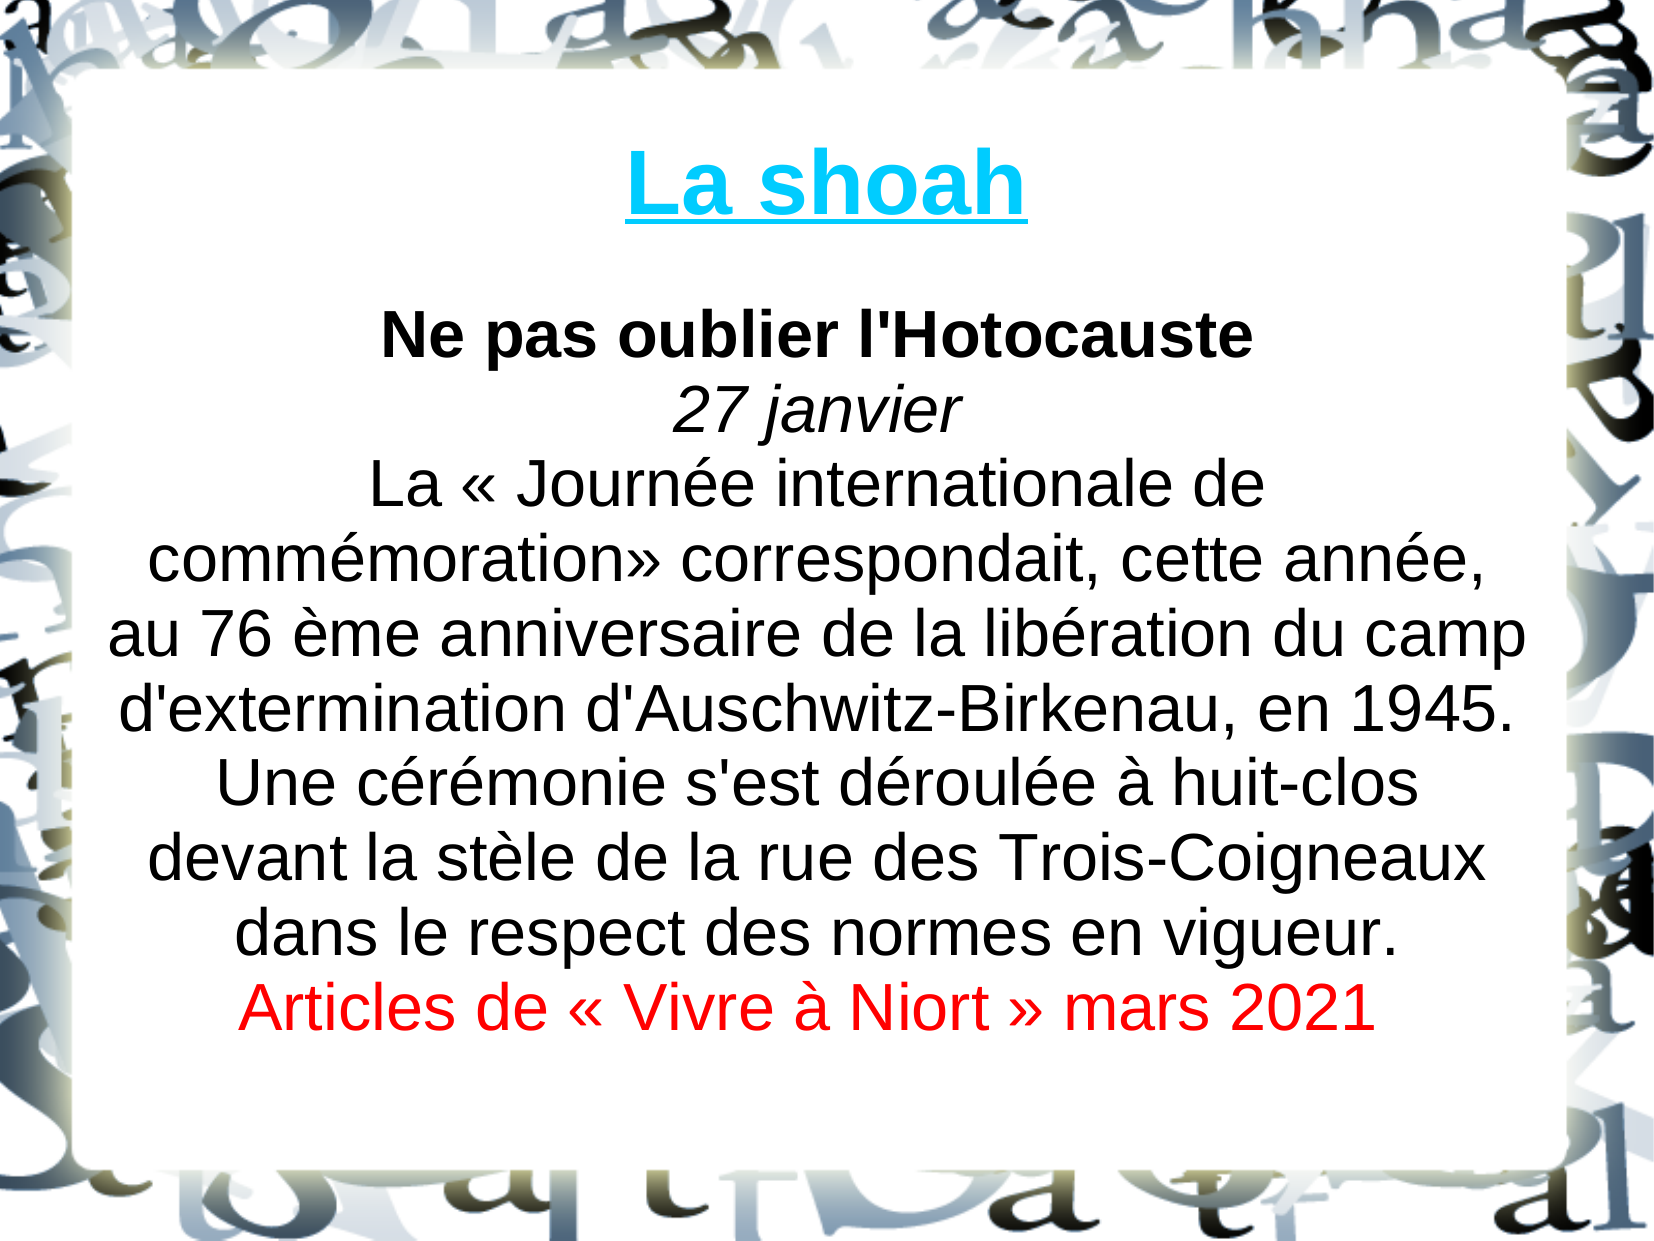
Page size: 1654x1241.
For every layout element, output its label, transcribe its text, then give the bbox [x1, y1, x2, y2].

picture [0, 0, 1654, 1241]
subtitle Ne pas oublier l'Hotocauste 27 janvier La « Journée internationale de commémoration» correspondait, cette année, au 76 ème anniversaire de la libération du camp d'extermination d'Auschwitz-Birkenau, en 1945. Une cérémonie s'est déroulée à huit-clos devant la stèle de la rue des Trois-Coigneaux dans le respect des normes en vigueur. Articles de « Vivre à Niort » mars 2021 [106, 296, 1530, 1045]
title La shoah [82, 78, 1571, 287]
